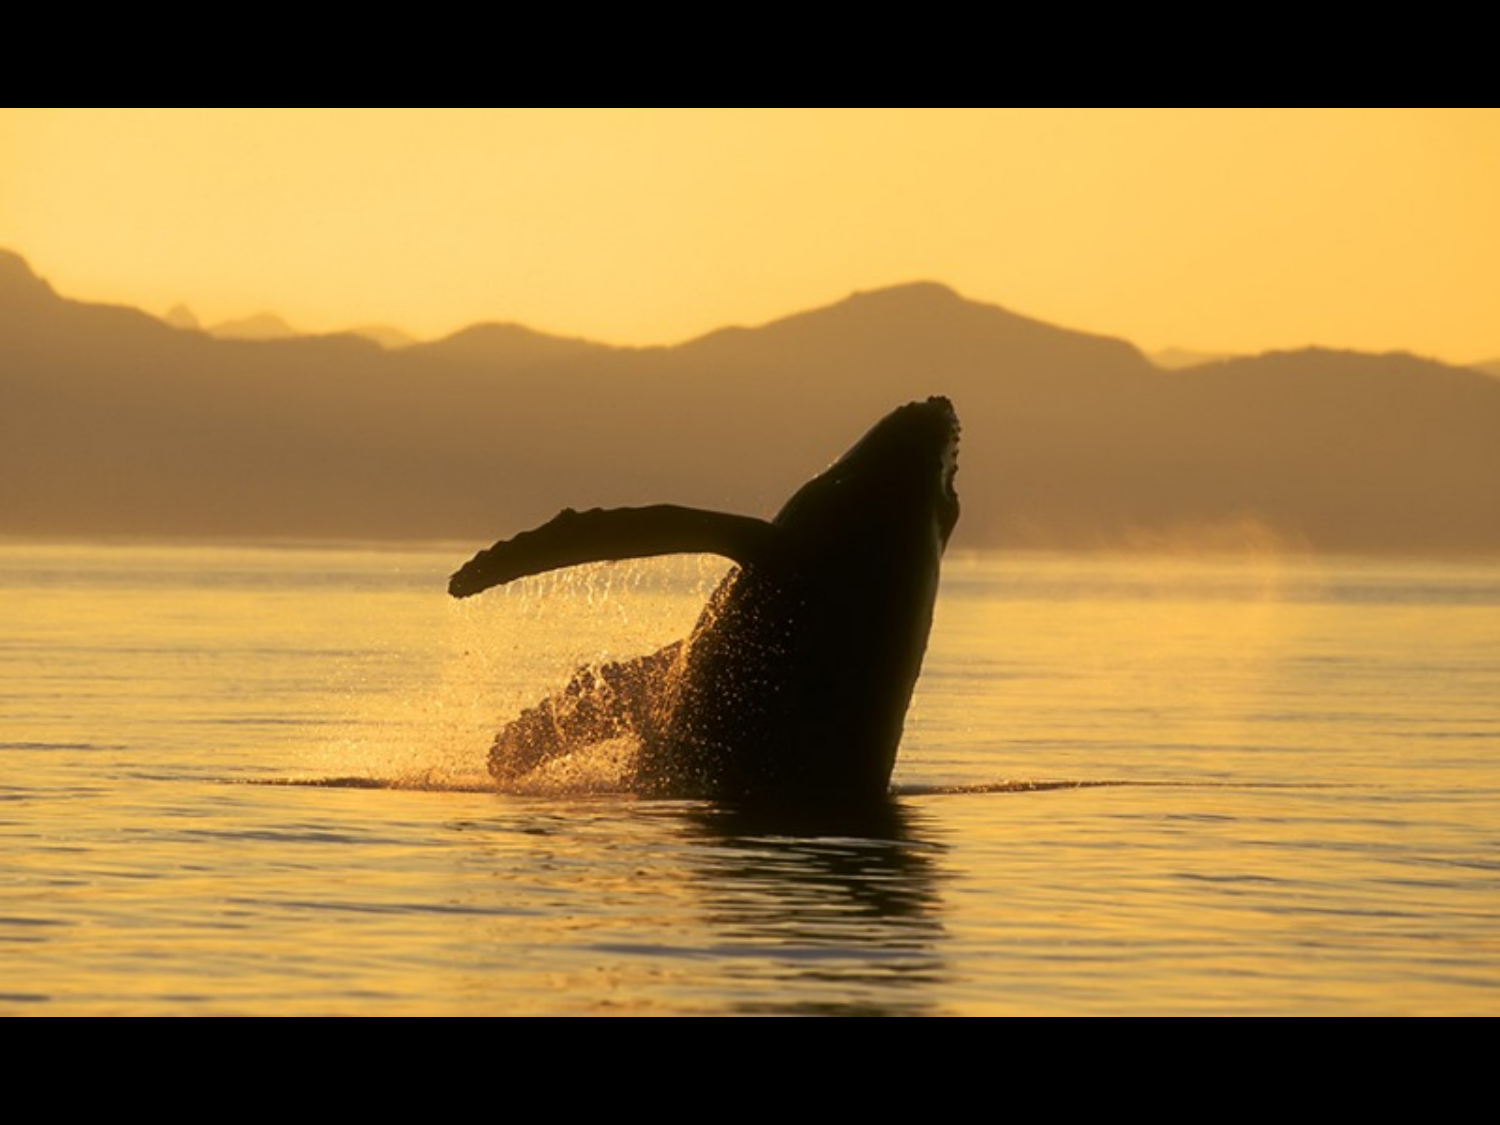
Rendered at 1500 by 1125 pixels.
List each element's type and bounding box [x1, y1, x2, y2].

picture [0, 108, 1500, 1017]
